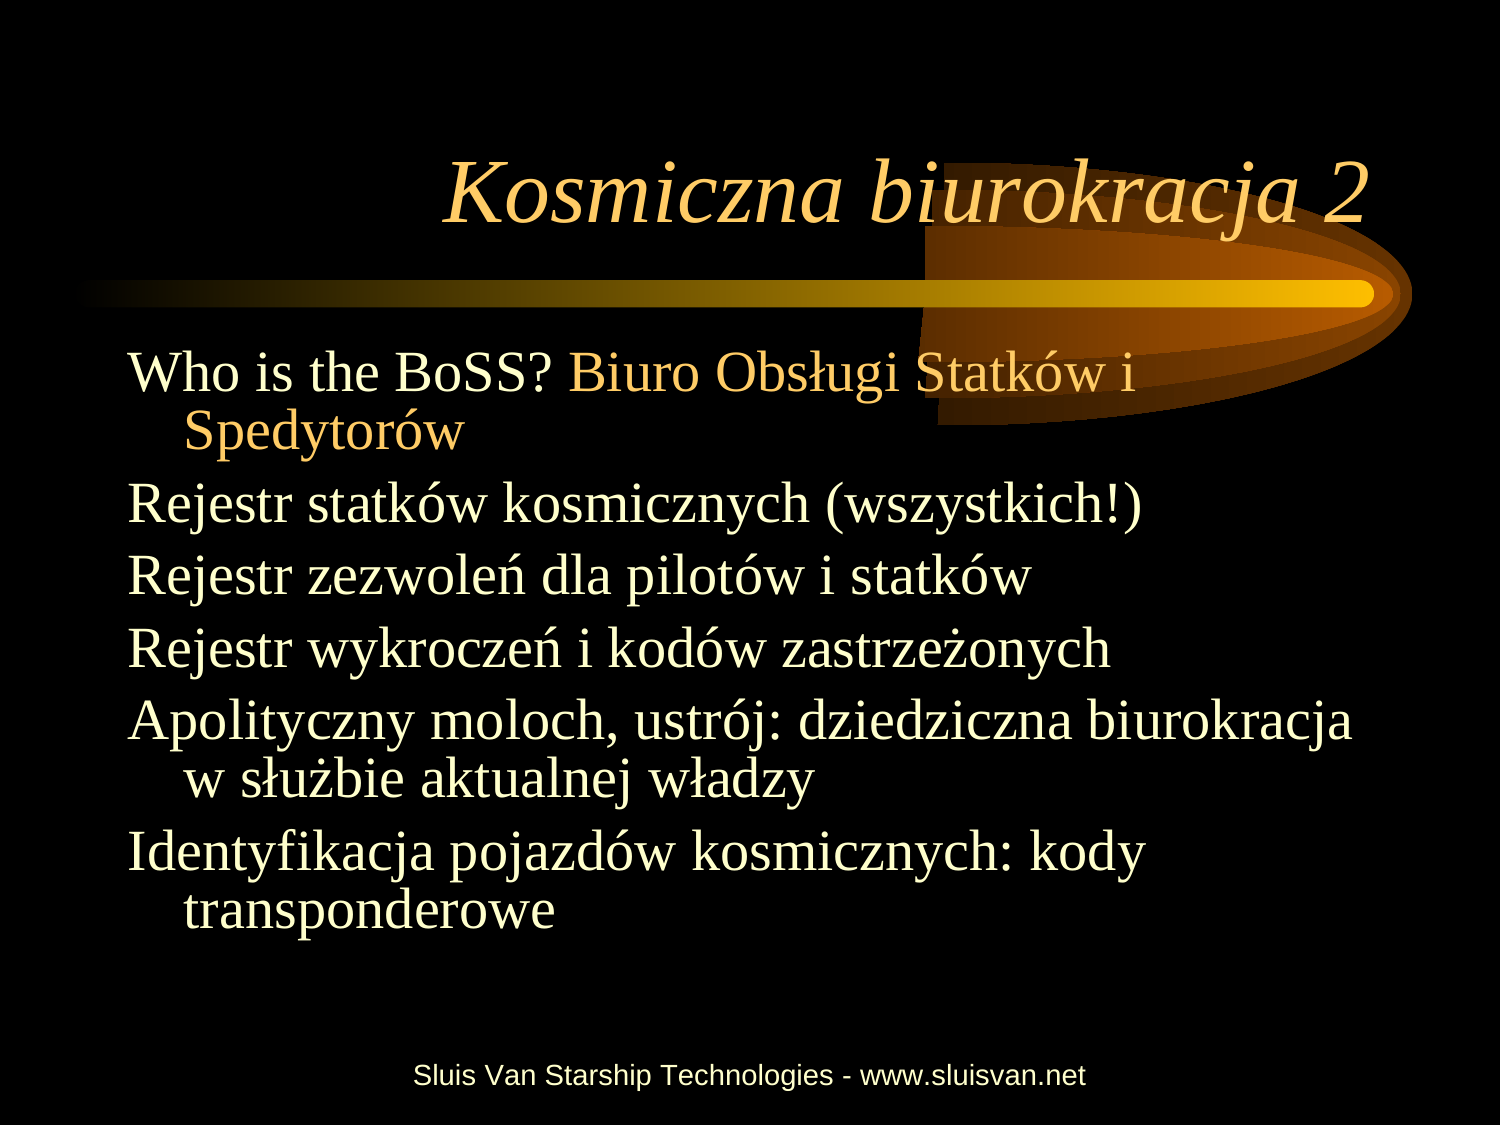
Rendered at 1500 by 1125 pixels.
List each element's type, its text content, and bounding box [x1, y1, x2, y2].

title Kosmiczna biurokracja 2 [112, 62, 1388, 250]
list Who is the BoSS? Biuro Obsługi Statków i Spedytorów Rejestr statków kosmicznych (wszystkich!) Rejestr zezwoleń dla pilotów i statków Rejestr wykroczeń i kodów zastrzeżonych Apolityczny moloch, ustrój: dziedziczna biurokracja w służbie aktualnej władzy Identyfikacja pojazdów kosmicznych: kody transponderowe [112, 337, 1388, 1013]
